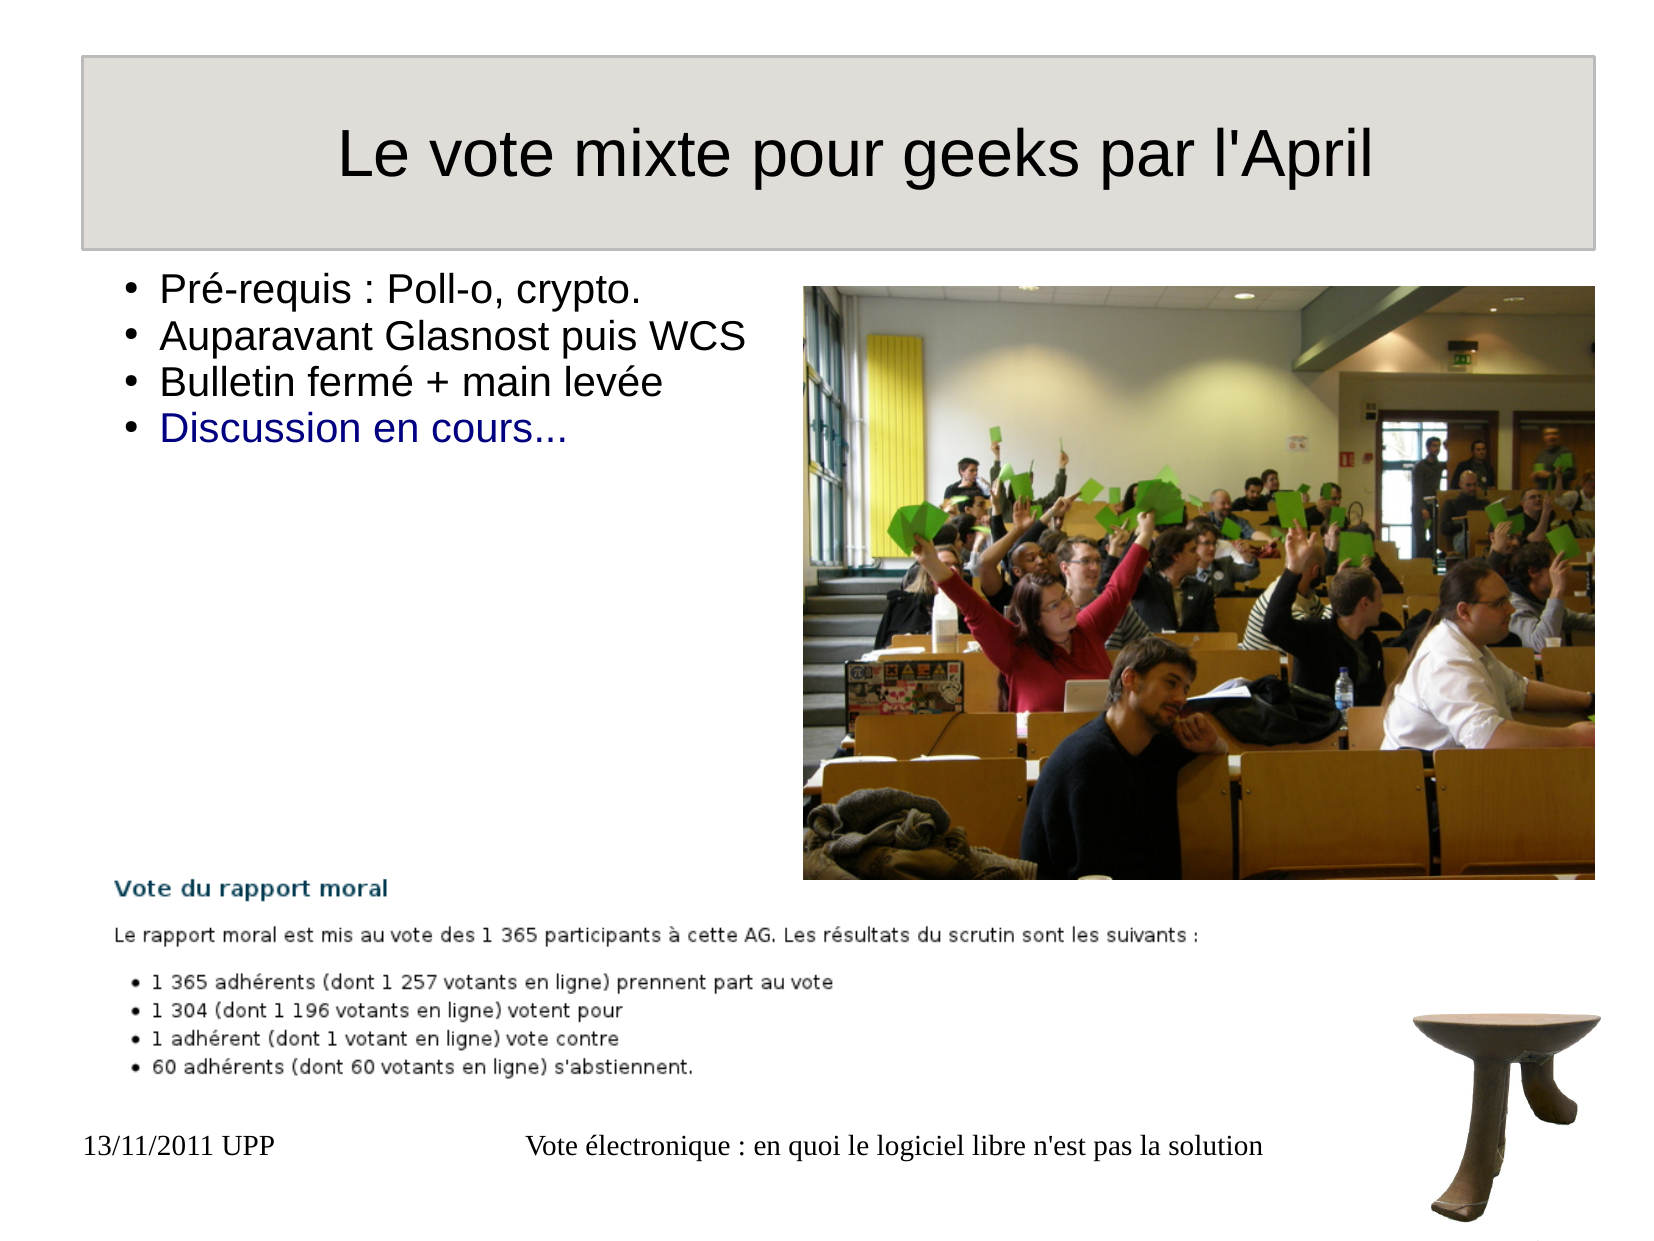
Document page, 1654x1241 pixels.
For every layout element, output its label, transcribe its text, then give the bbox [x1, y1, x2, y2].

title Le vote mixte pour geeks par l'April [82, 56, 1595, 250]
text_box Pré-requis : Poll-o, crypto. Auparavant Glasnost puis WCS Bulletin fermé + main levée Discussion en cours... [53, 265, 821, 474]
picture [1377, 974, 1651, 1241]
picture [99, 286, 1595, 1093]
